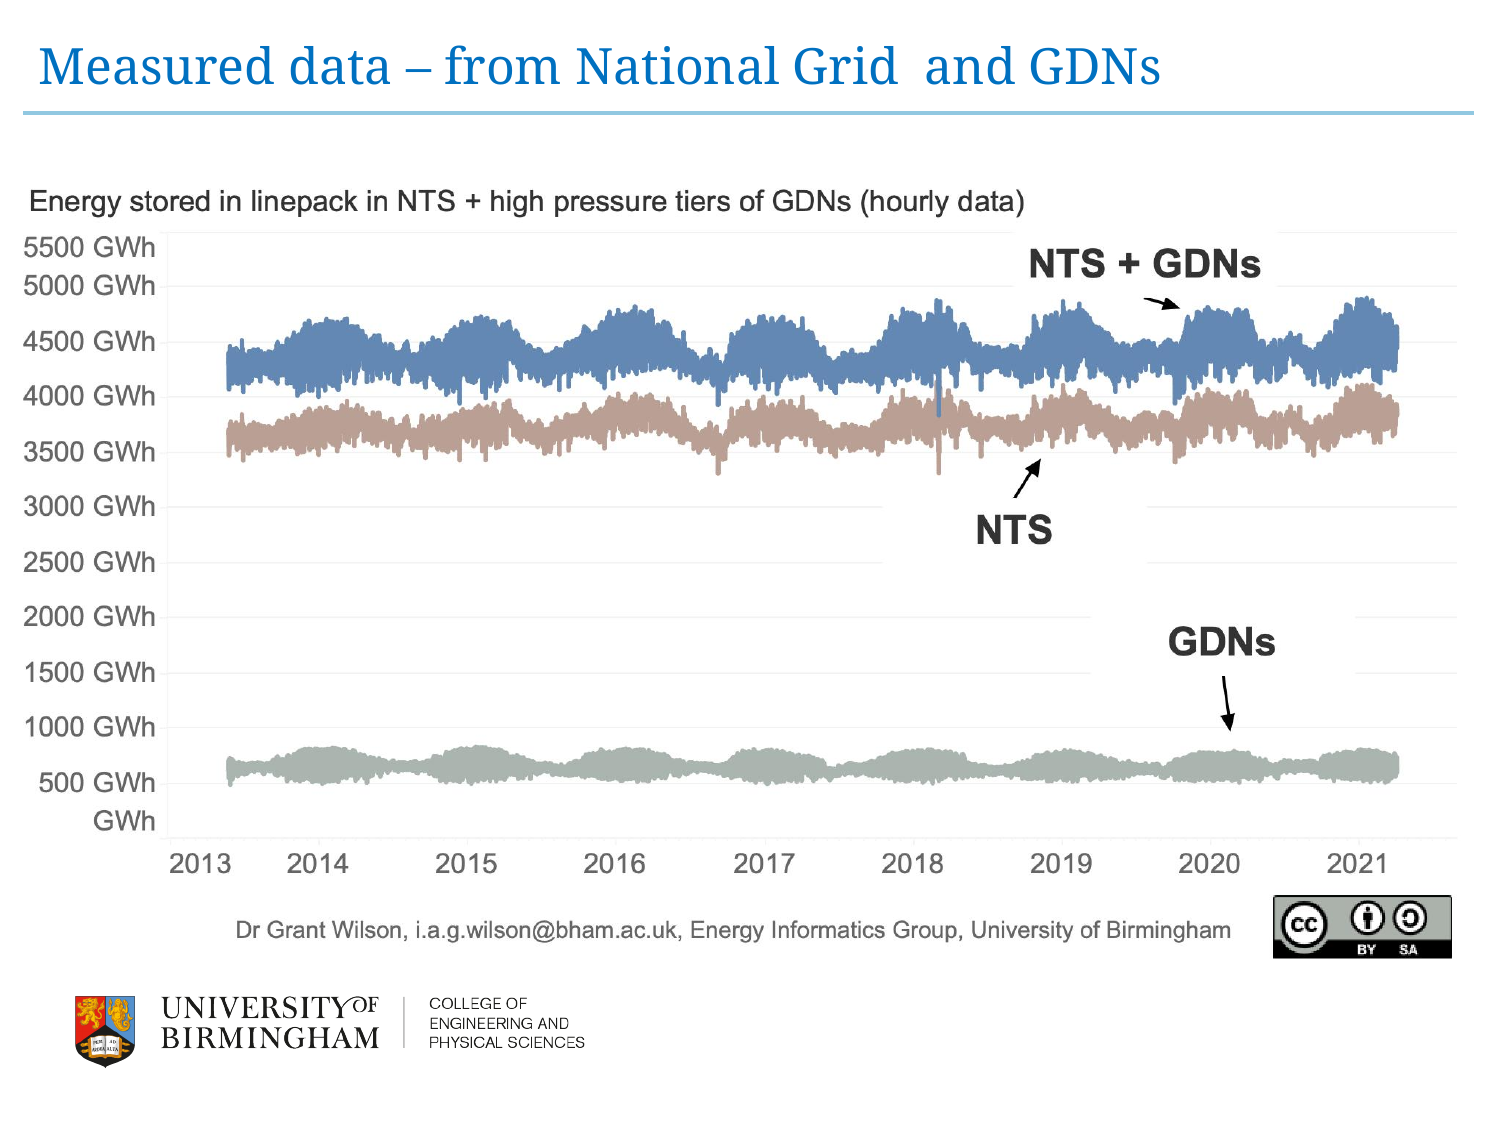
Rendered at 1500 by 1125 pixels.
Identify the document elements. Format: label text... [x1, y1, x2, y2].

title Measured data – from National Grid and GDNs [23, 27, 1474, 96]
picture [5, 158, 1474, 967]
